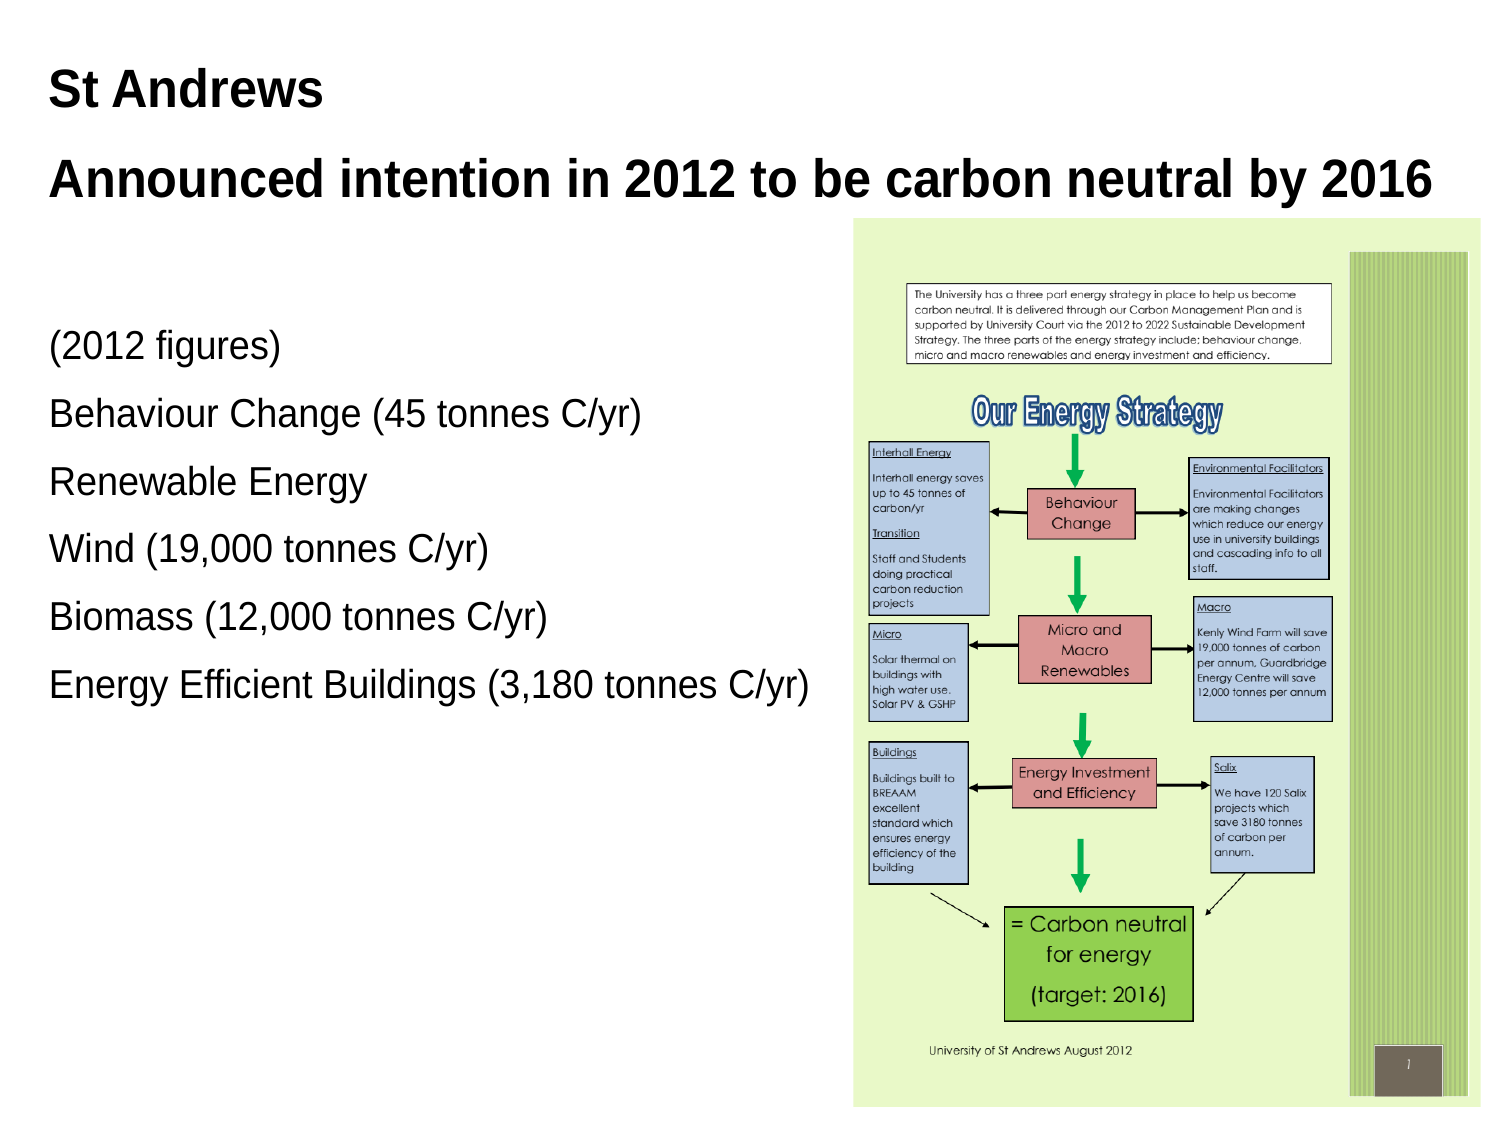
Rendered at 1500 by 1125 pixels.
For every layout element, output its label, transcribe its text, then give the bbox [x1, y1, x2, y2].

picture [853, 217, 1481, 1107]
text_box St Andrews Announced intention in 2012 to be carbon neutral by 2016 (2012 figures) Behaviour Change (45 tonnes C/yr) Renewable Energy Wind (19,000 tonnes C/yr) Biomass (12,000 tonnes C/yr) Energy Efficient Buildings (3,180 tonnes C/yr) [34, 20, 1454, 714]
